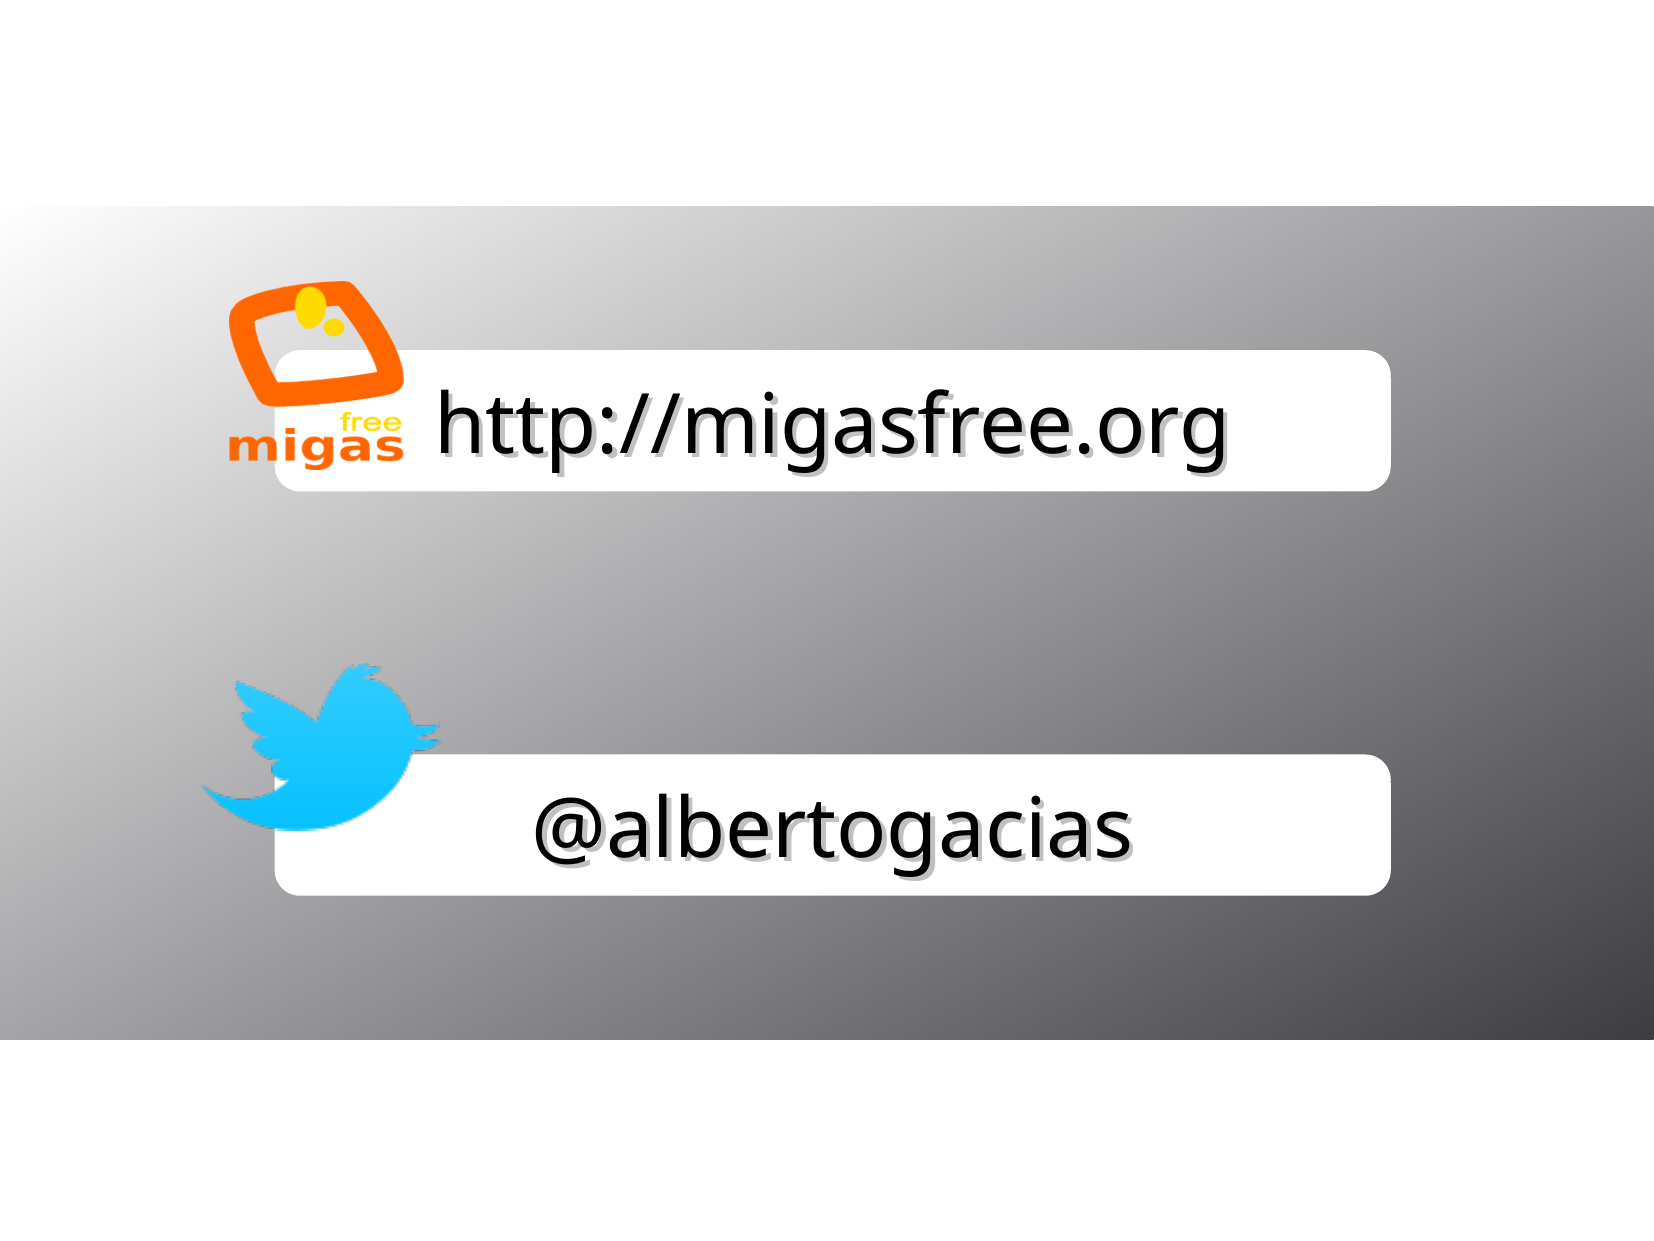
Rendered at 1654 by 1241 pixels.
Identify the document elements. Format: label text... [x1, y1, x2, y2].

picture [229, 281, 404, 470]
picture [201, 663, 442, 831]
text_box @albertogacias [277, 757, 1388, 893]
text_box http://migasfree.org [277, 353, 1388, 489]
